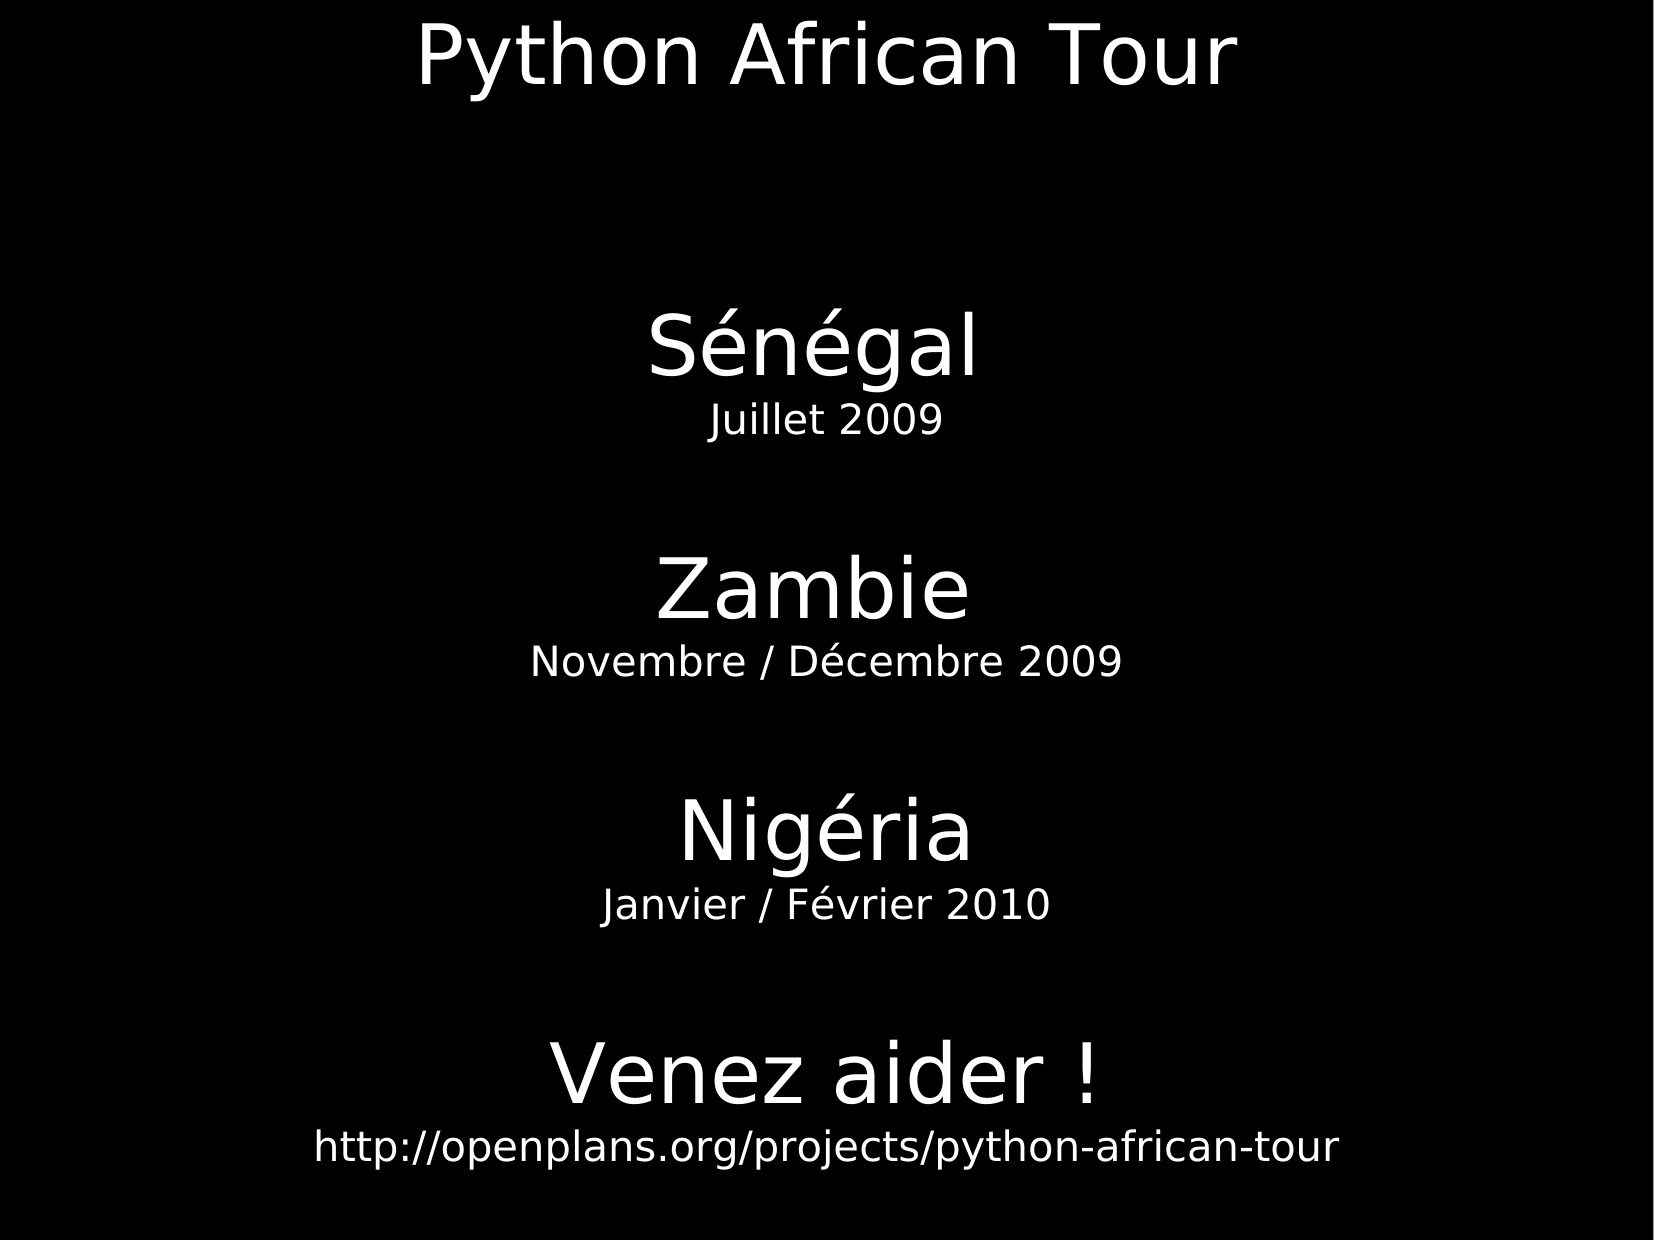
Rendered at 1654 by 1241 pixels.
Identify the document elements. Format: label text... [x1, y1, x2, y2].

text_box Python African Tour Sénégal Juillet 2009 Zambie Novembre / Décembre 2009 Nigéria Janvier / Février 2010 Venez aider ! http://openplans.org/projects/python-african-tour [0, 0, 1654, 1241]
